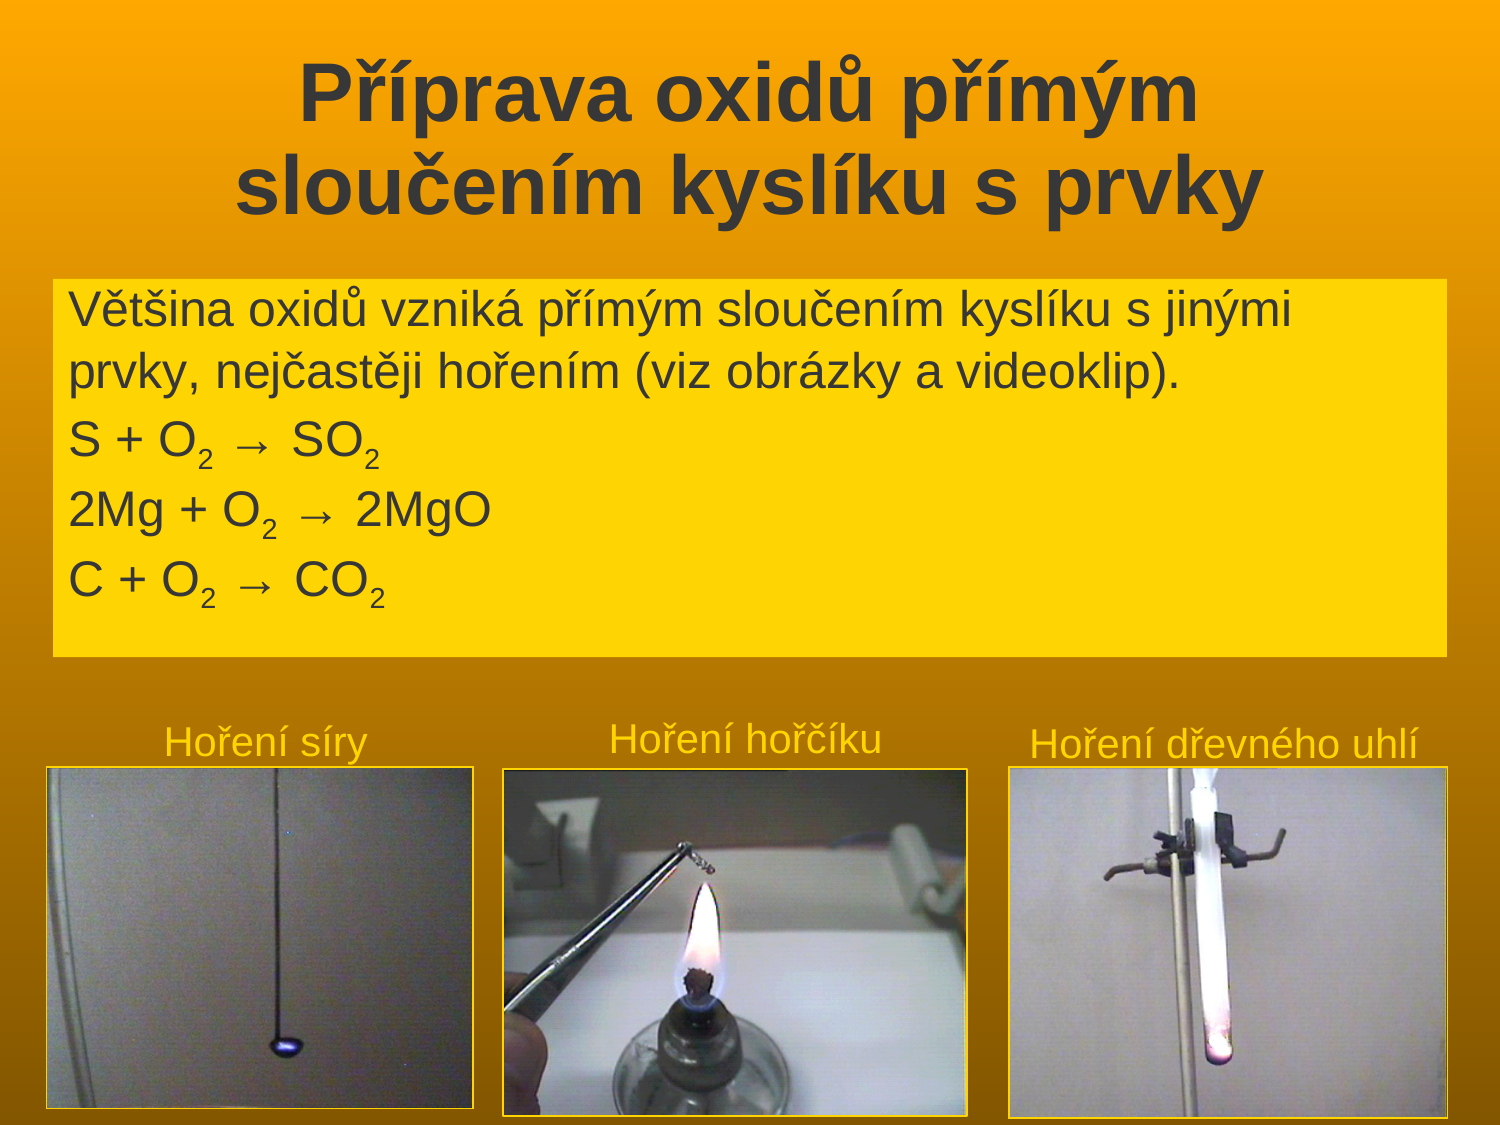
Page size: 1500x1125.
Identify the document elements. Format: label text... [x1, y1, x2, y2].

picture [501, 767, 969, 1117]
text_box Hoření dřevného uhlí [1003, 708, 1445, 775]
picture [47, 767, 473, 1108]
text_box Hoření síry [53, 707, 479, 774]
list Většina oxidů vzniká přímým sloučením kyslíku s jinými prvky, nejčastěji hořením (viz obrázky a videoklip). S + O2 → SO2 2Mg + O2 → 2MgO C + O2 → CO2 [53, 278, 1447, 658]
text_box [1009, 767, 1447, 1118]
title Příprava oxidů přímým sloučením kyslíku s prvky [75, 38, 1426, 240]
text_box Hoření hořčíku [501, 704, 990, 770]
